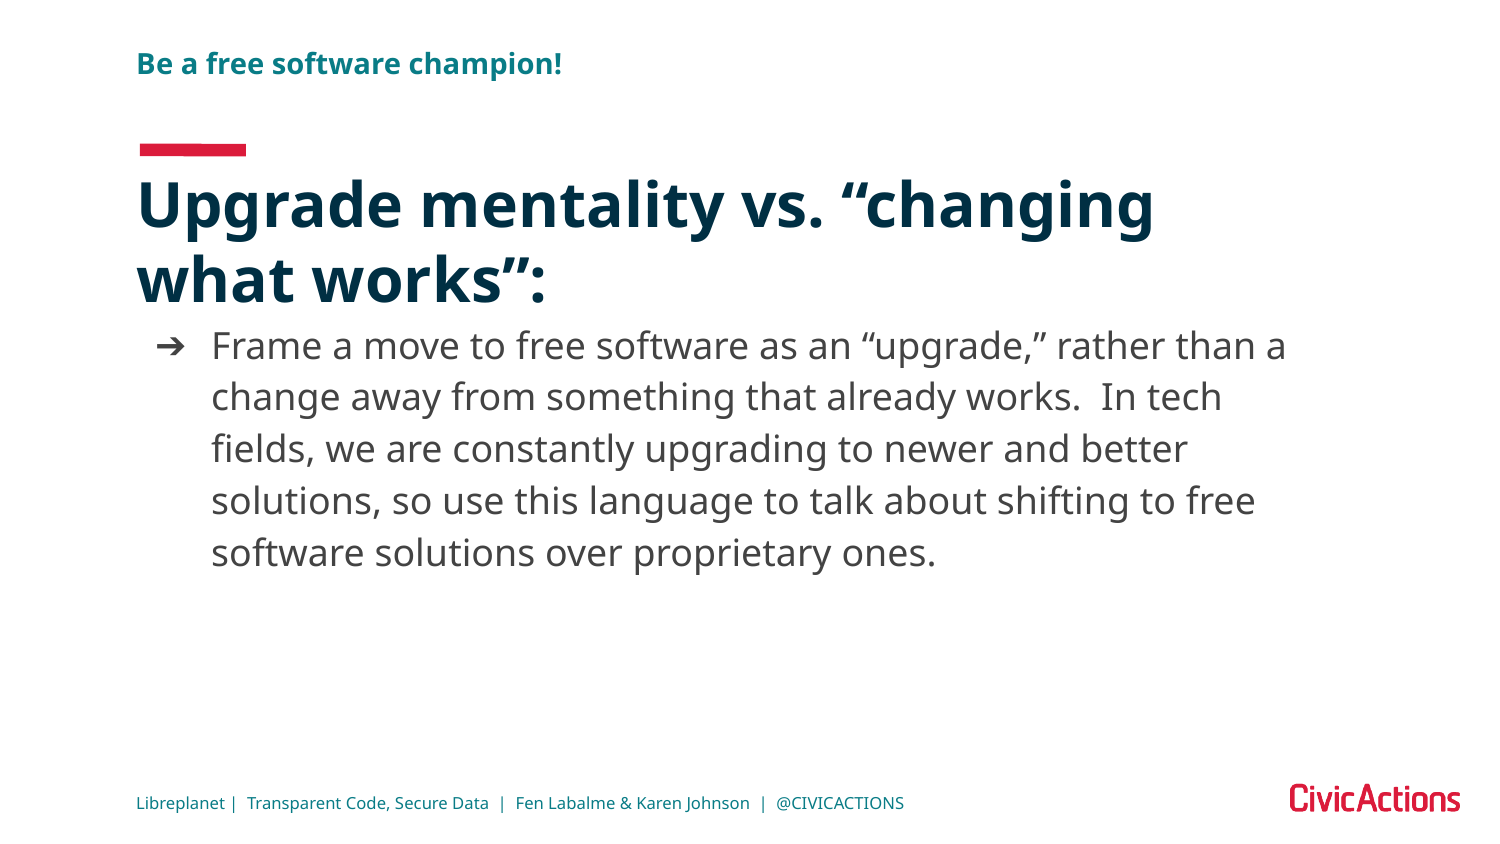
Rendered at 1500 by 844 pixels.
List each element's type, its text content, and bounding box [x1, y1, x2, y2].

text_box Libreplanet | Transparent Code, Secure Data | Fen Labalme & Karen Johnson | @CIVICACTIONS [121, 778, 1467, 817]
title Be a free software champion! [121, 30, 1375, 112]
list Upgrade mentality vs. “changing what works”: Frame a move to free software as an “upgrade,” rather than a change away from something that already works. In tech fields, we are constantly upgrading to newer and better solutions, so use this language to talk about shifting to free software solutions over proprietary ones. [121, 150, 1347, 750]
